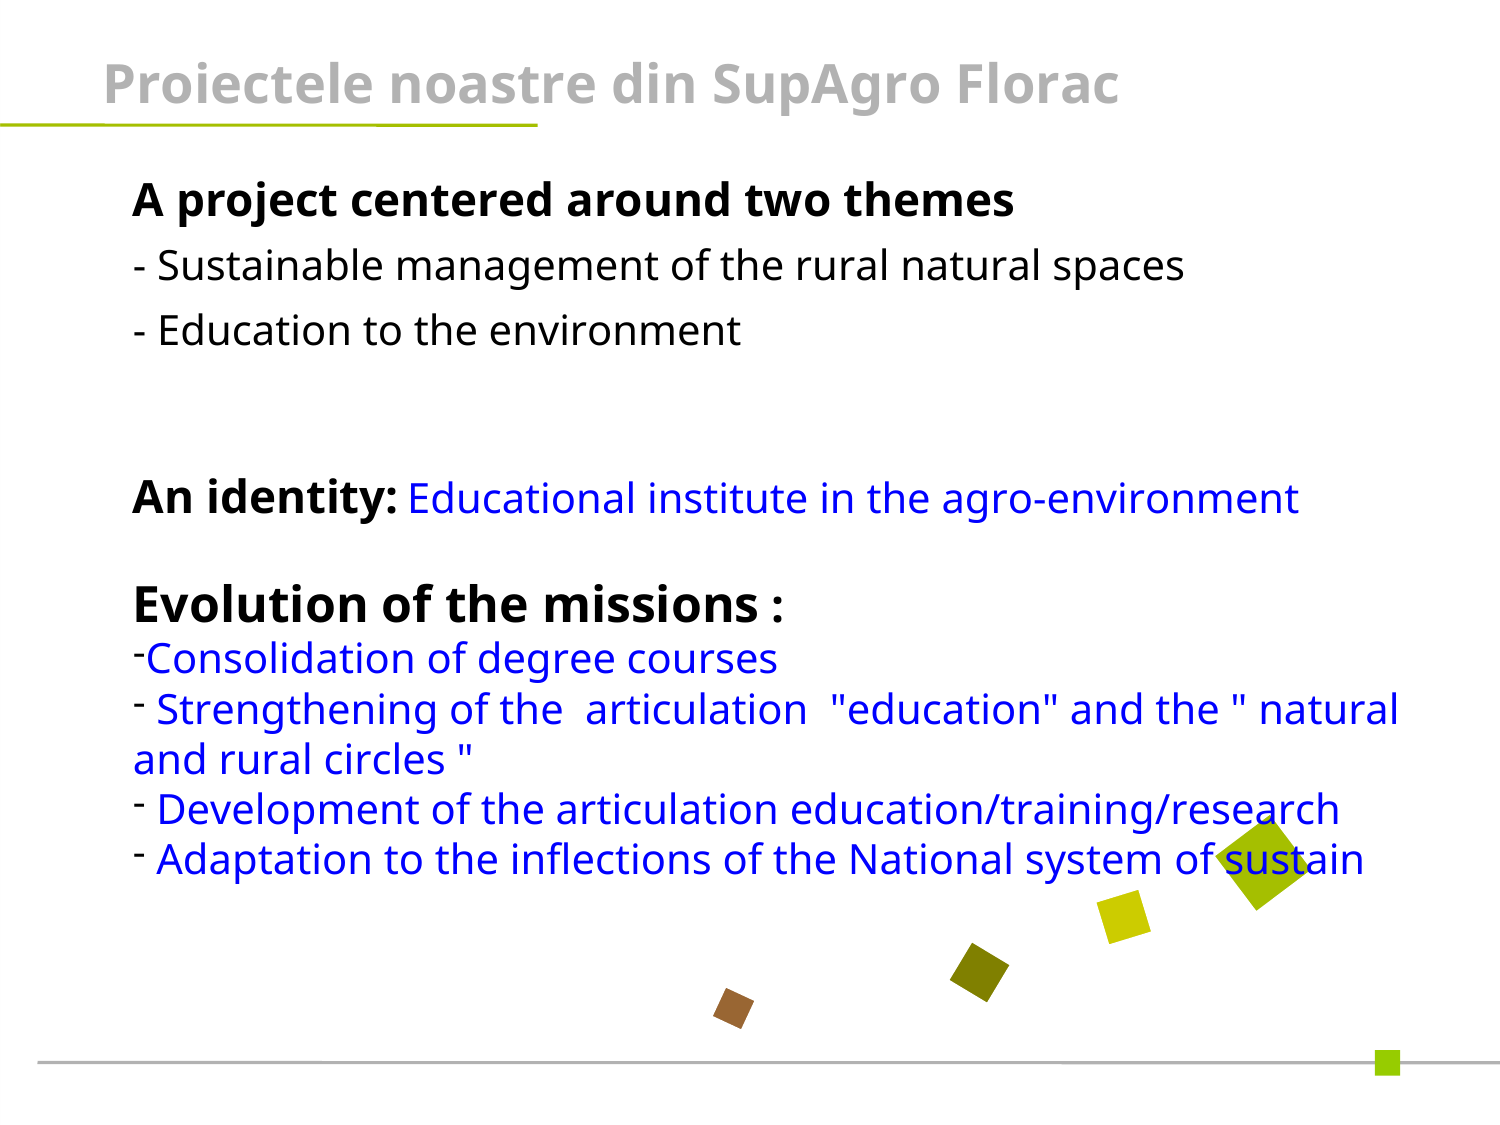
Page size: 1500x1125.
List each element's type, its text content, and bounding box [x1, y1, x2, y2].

text_box [708, 983, 759, 1034]
text_box [1374, 1050, 1401, 1076]
text_box [945, 966, 1013, 1007]
text_box A project centered around two themes - Sustainable management of the rural natural spaces - Education to the environment An identity: Educational institute in the agro-environment Evolution of the missions : Consolidation of degree courses Strengthening of the articulation "education" and the " natural and rural circles " Development of the articulation education/training/research Adaptation to the inflections of the National system of sustain [118, 162, 1438, 966]
title Proiectele noastre din SupAgro Florac [87, 33, 1363, 130]
